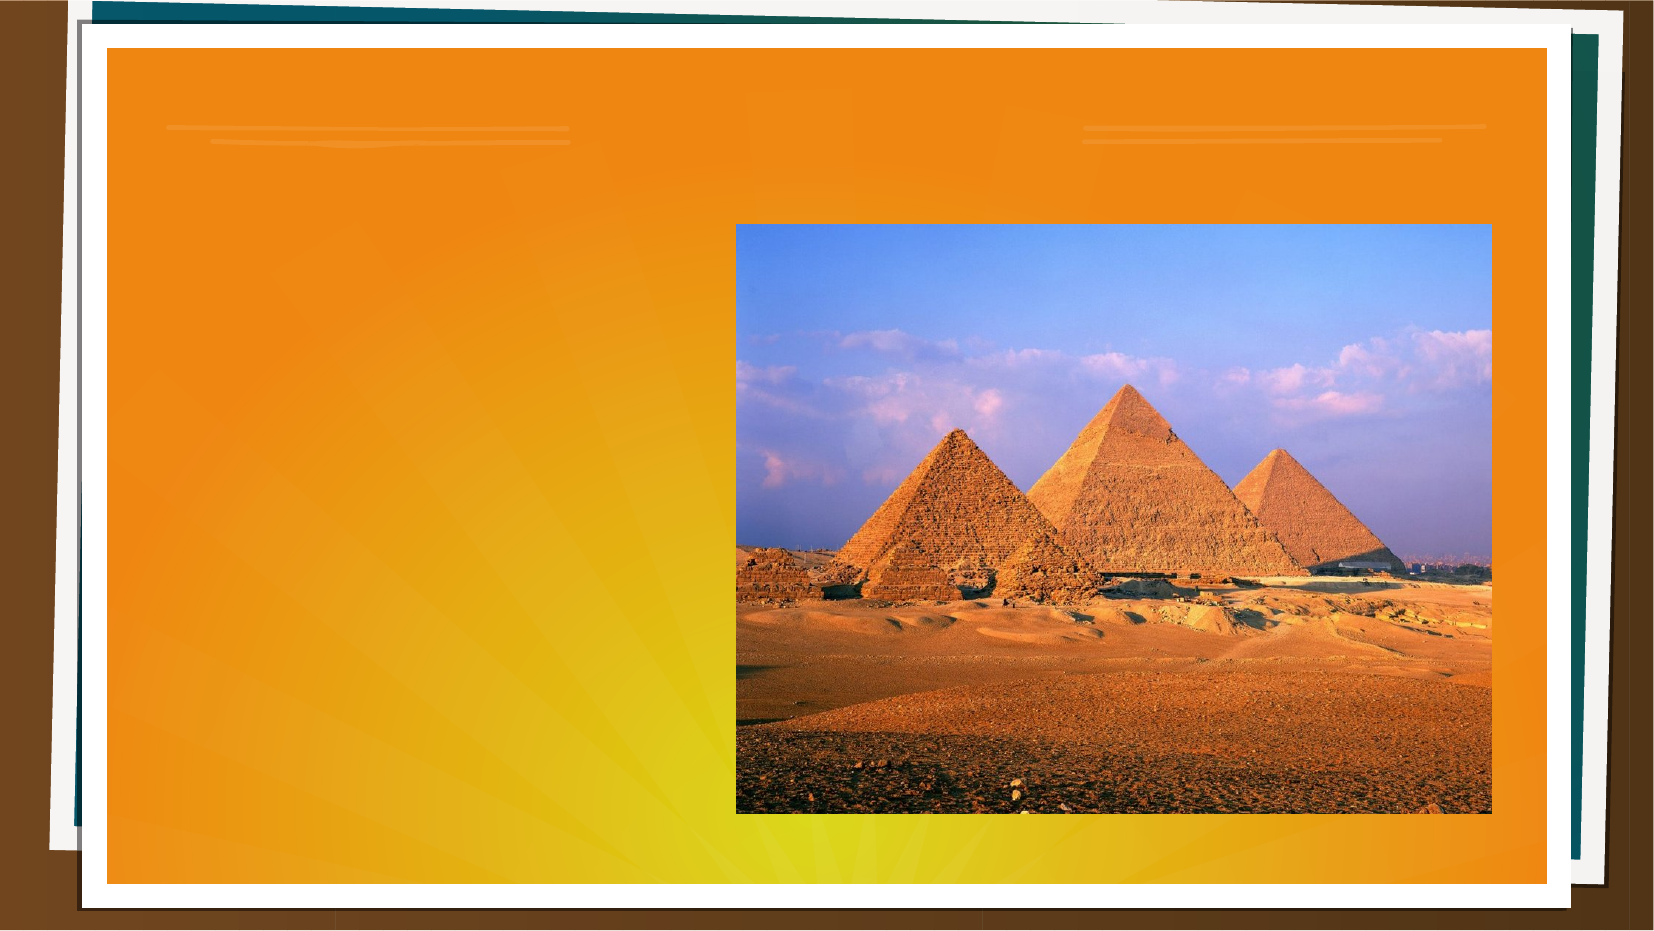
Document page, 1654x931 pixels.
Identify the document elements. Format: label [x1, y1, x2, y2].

picture [736, 224, 1492, 814]
